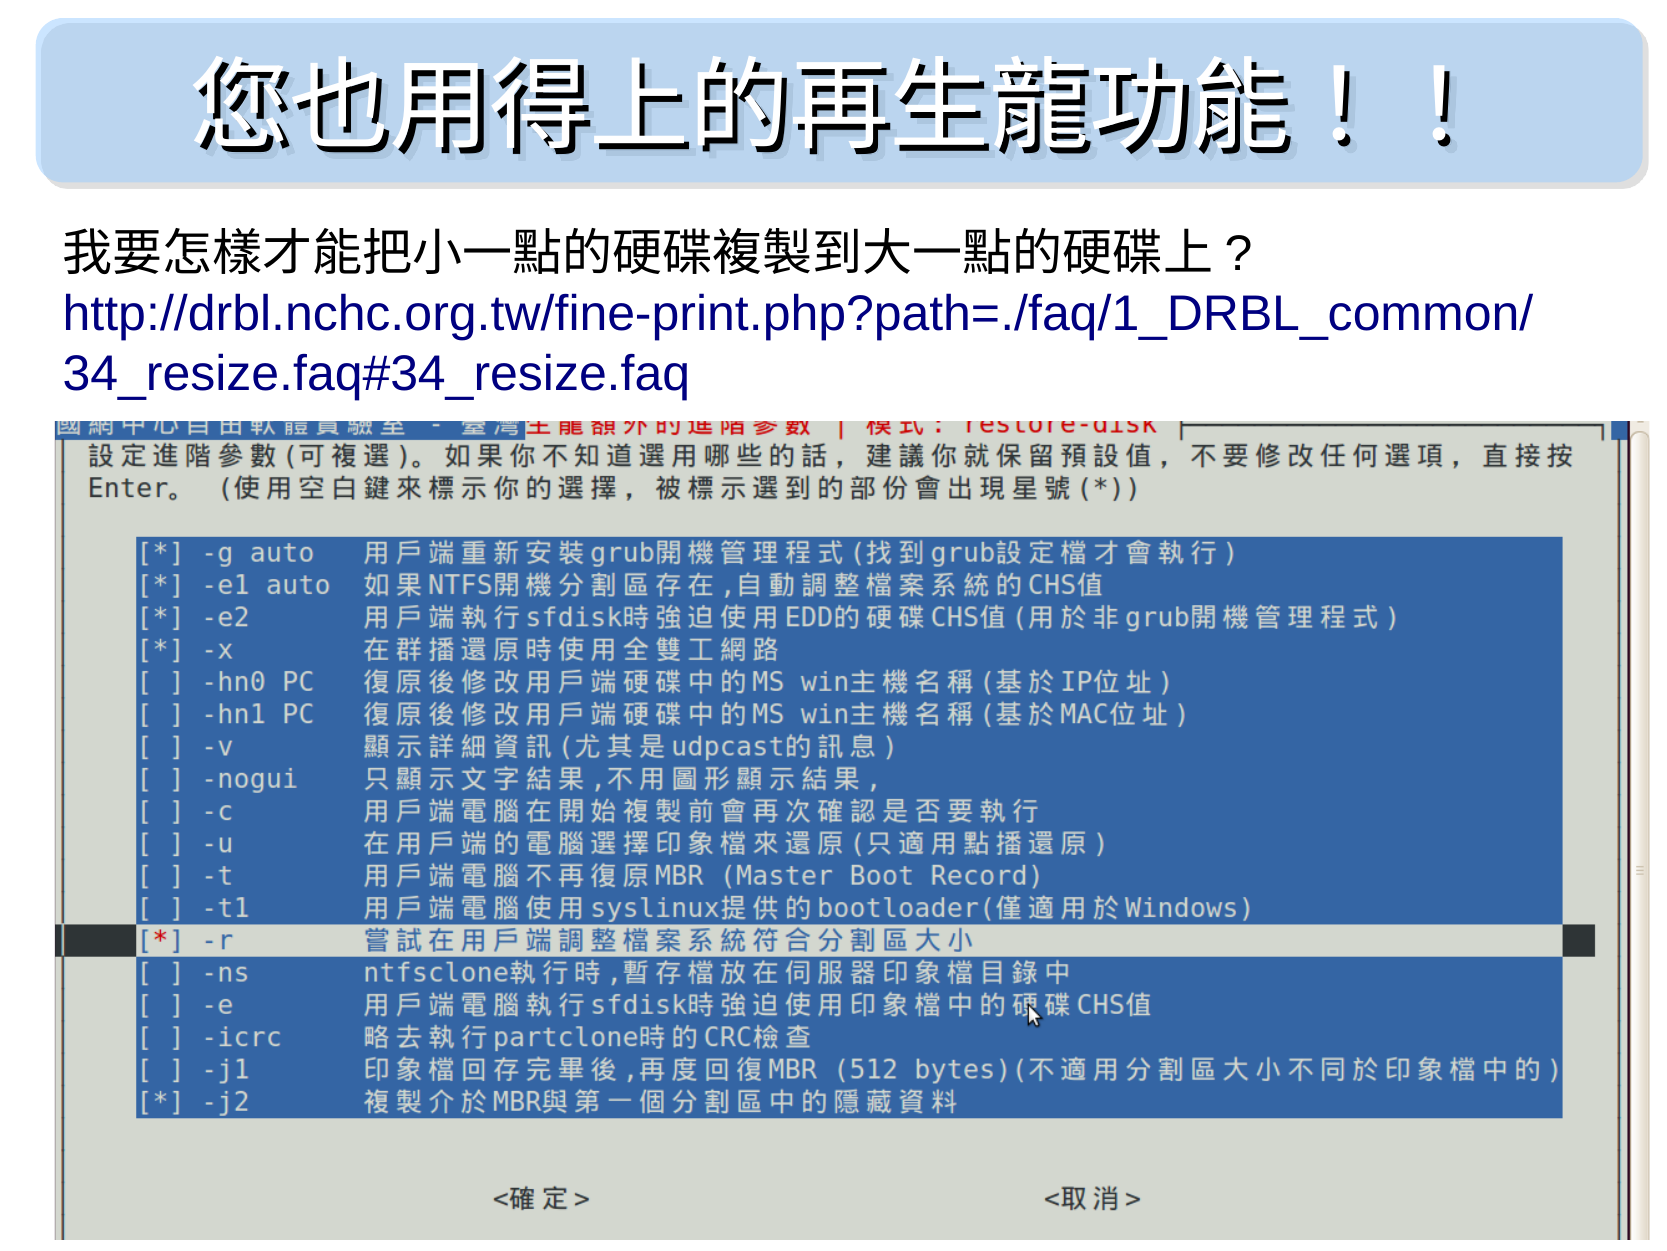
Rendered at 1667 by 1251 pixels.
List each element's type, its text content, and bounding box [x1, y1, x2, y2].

text_box 我要怎樣才能把小一點的硬碟複製到大一點的硬碟上? http://drbl.nchc.org.tw/fine-print.php?path=./faq/1_DRBL_common/34_resize.faq#34_resize.faq [47, 212, 1625, 408]
text_box 您也用得上的再生龍功能！！ [35, 18, 1643, 183]
picture [54, 421, 1650, 1240]
